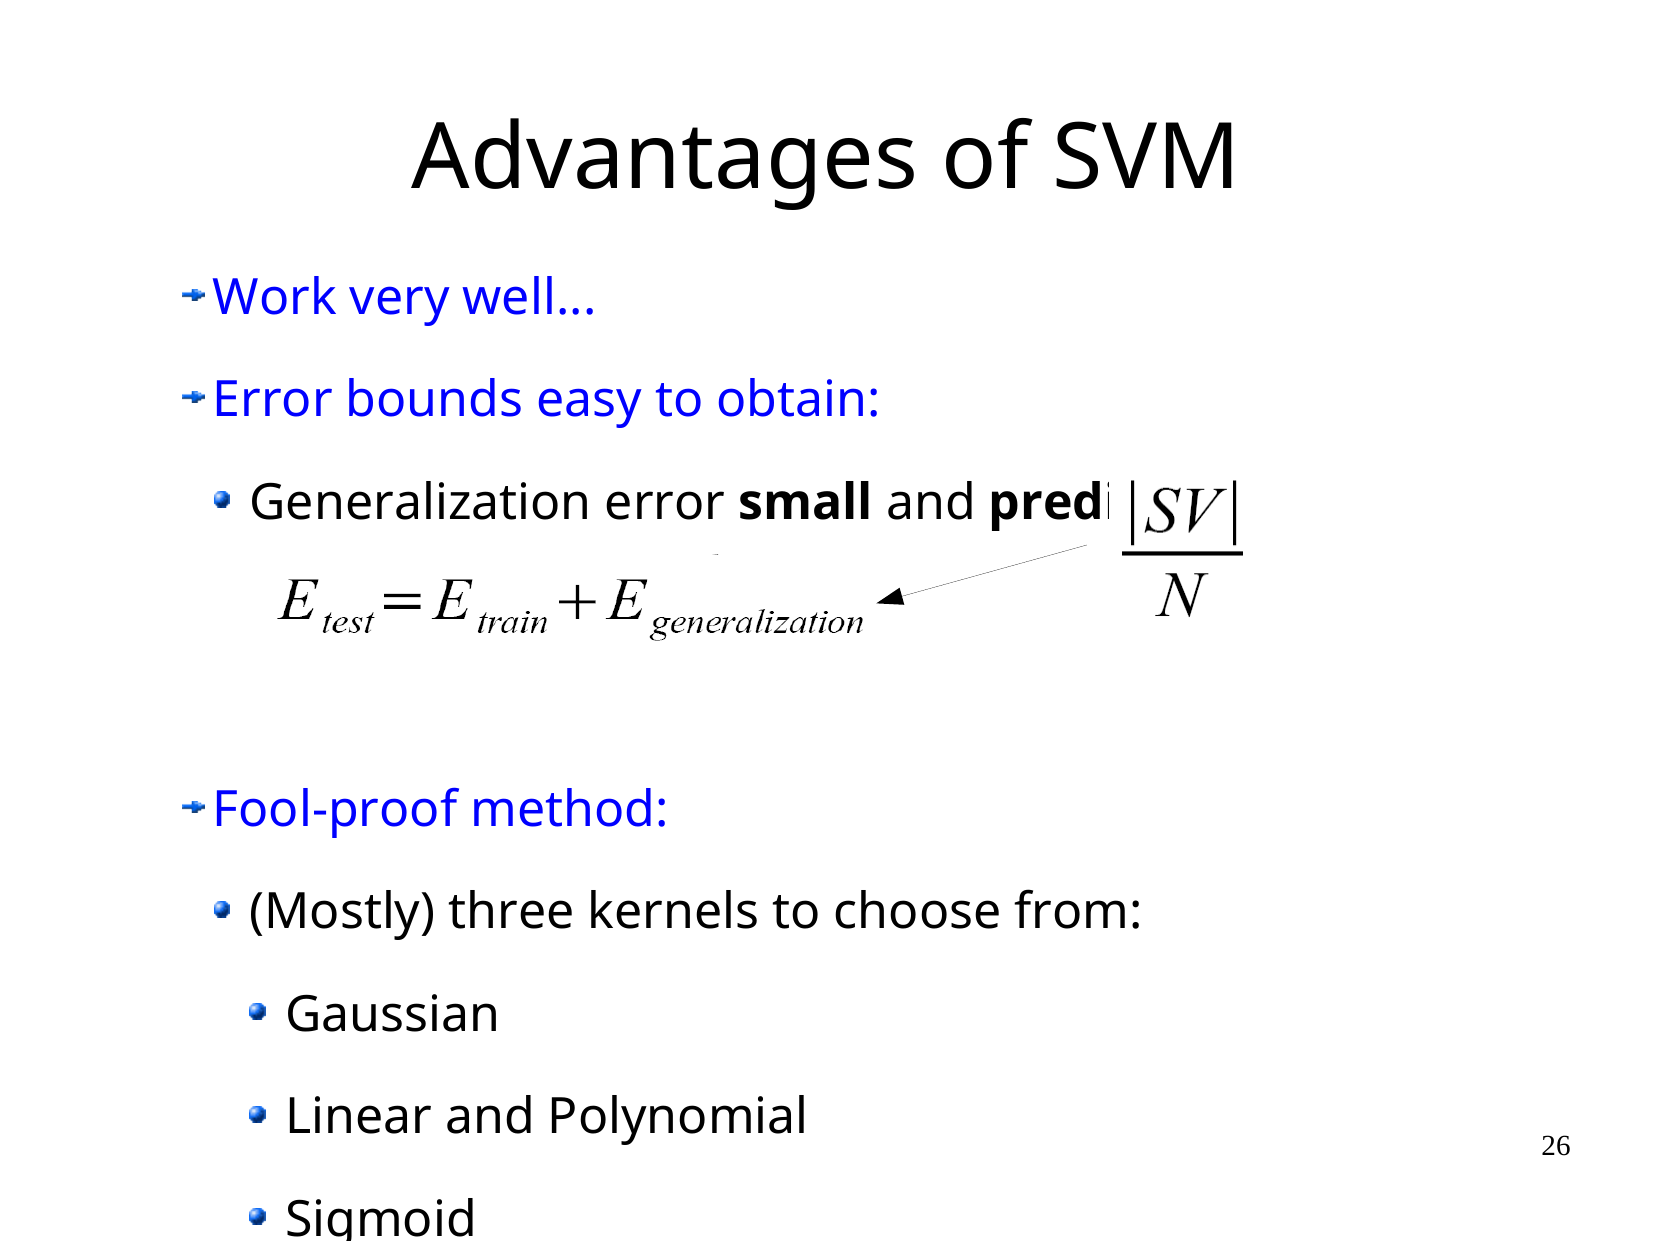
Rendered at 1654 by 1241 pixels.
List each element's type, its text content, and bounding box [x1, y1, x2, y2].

picture [249, 1208, 266, 1225]
picture [271, 554, 890, 656]
picture [1109, 468, 1274, 640]
text_box Work very well... Error bounds easy to obtain: Generalization error small and predictable Fool-proof method: (Mostly) three kernels to choose from: Gaussian Linear and Polynomial Sigmoid Very small number of parameters to optimize [93, 219, 1444, 1127]
title Advantages of SVM [82, 49, 1571, 257]
